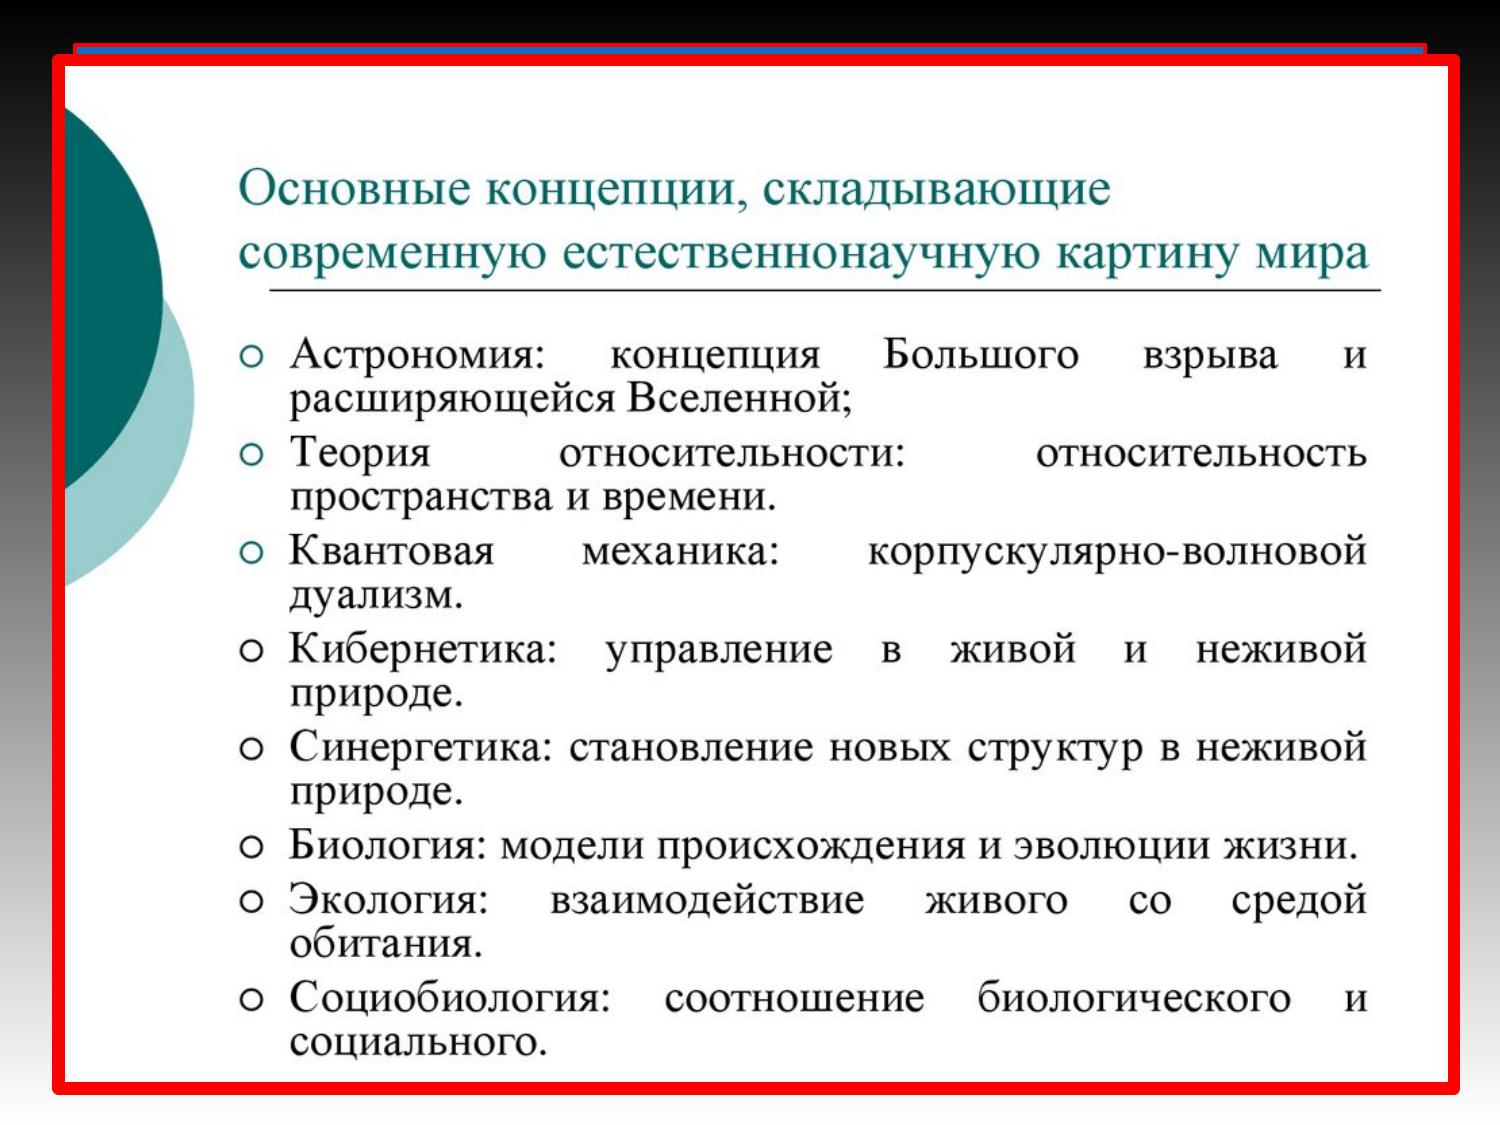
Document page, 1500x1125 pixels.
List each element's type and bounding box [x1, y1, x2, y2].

picture [64, 66, 1448, 1083]
title [75, 45, 1425, 54]
